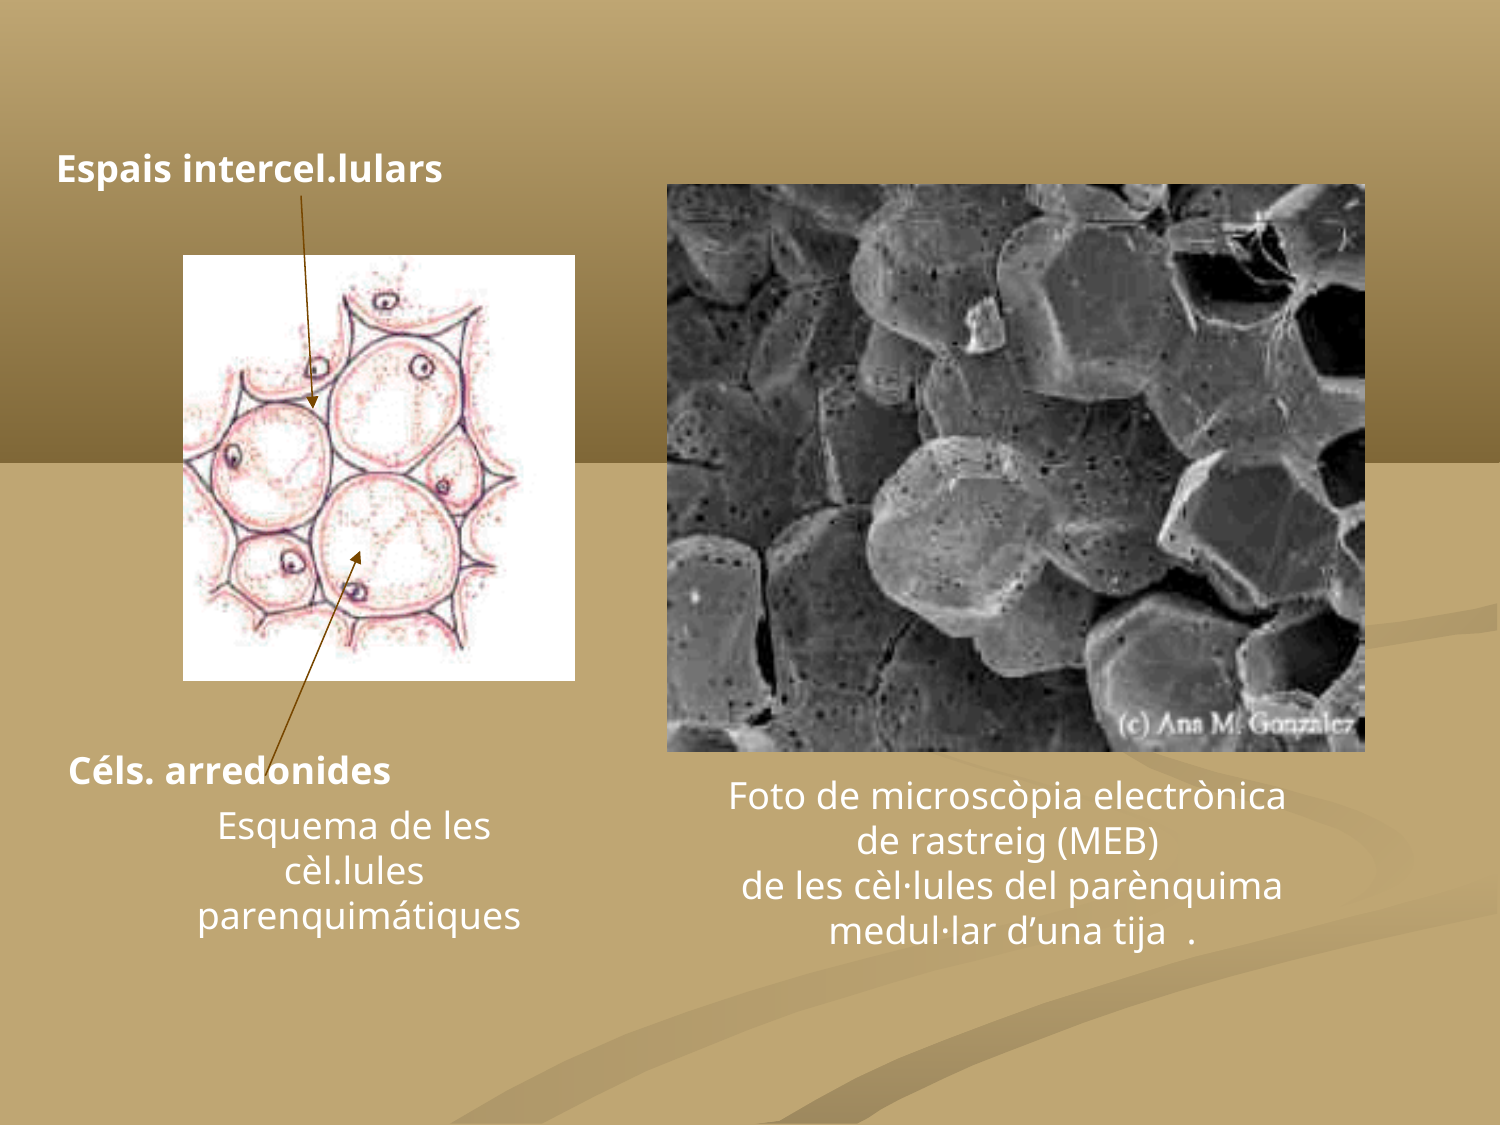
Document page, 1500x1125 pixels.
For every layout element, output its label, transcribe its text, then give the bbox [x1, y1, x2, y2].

text_box Céls. arredonides [53, 739, 532, 801]
picture [667, 184, 1365, 752]
text_box Espais intercel.lulars [41, 137, 648, 198]
text_box Esquema de les cèl.lules parenquimátiques [135, 794, 573, 945]
picture [183, 255, 575, 681]
text_box Foto de microscòpia electrònica de rastreig (MEB) de les cèl·lules del parènquima medul·lar d’una tija . [713, 764, 1312, 1005]
